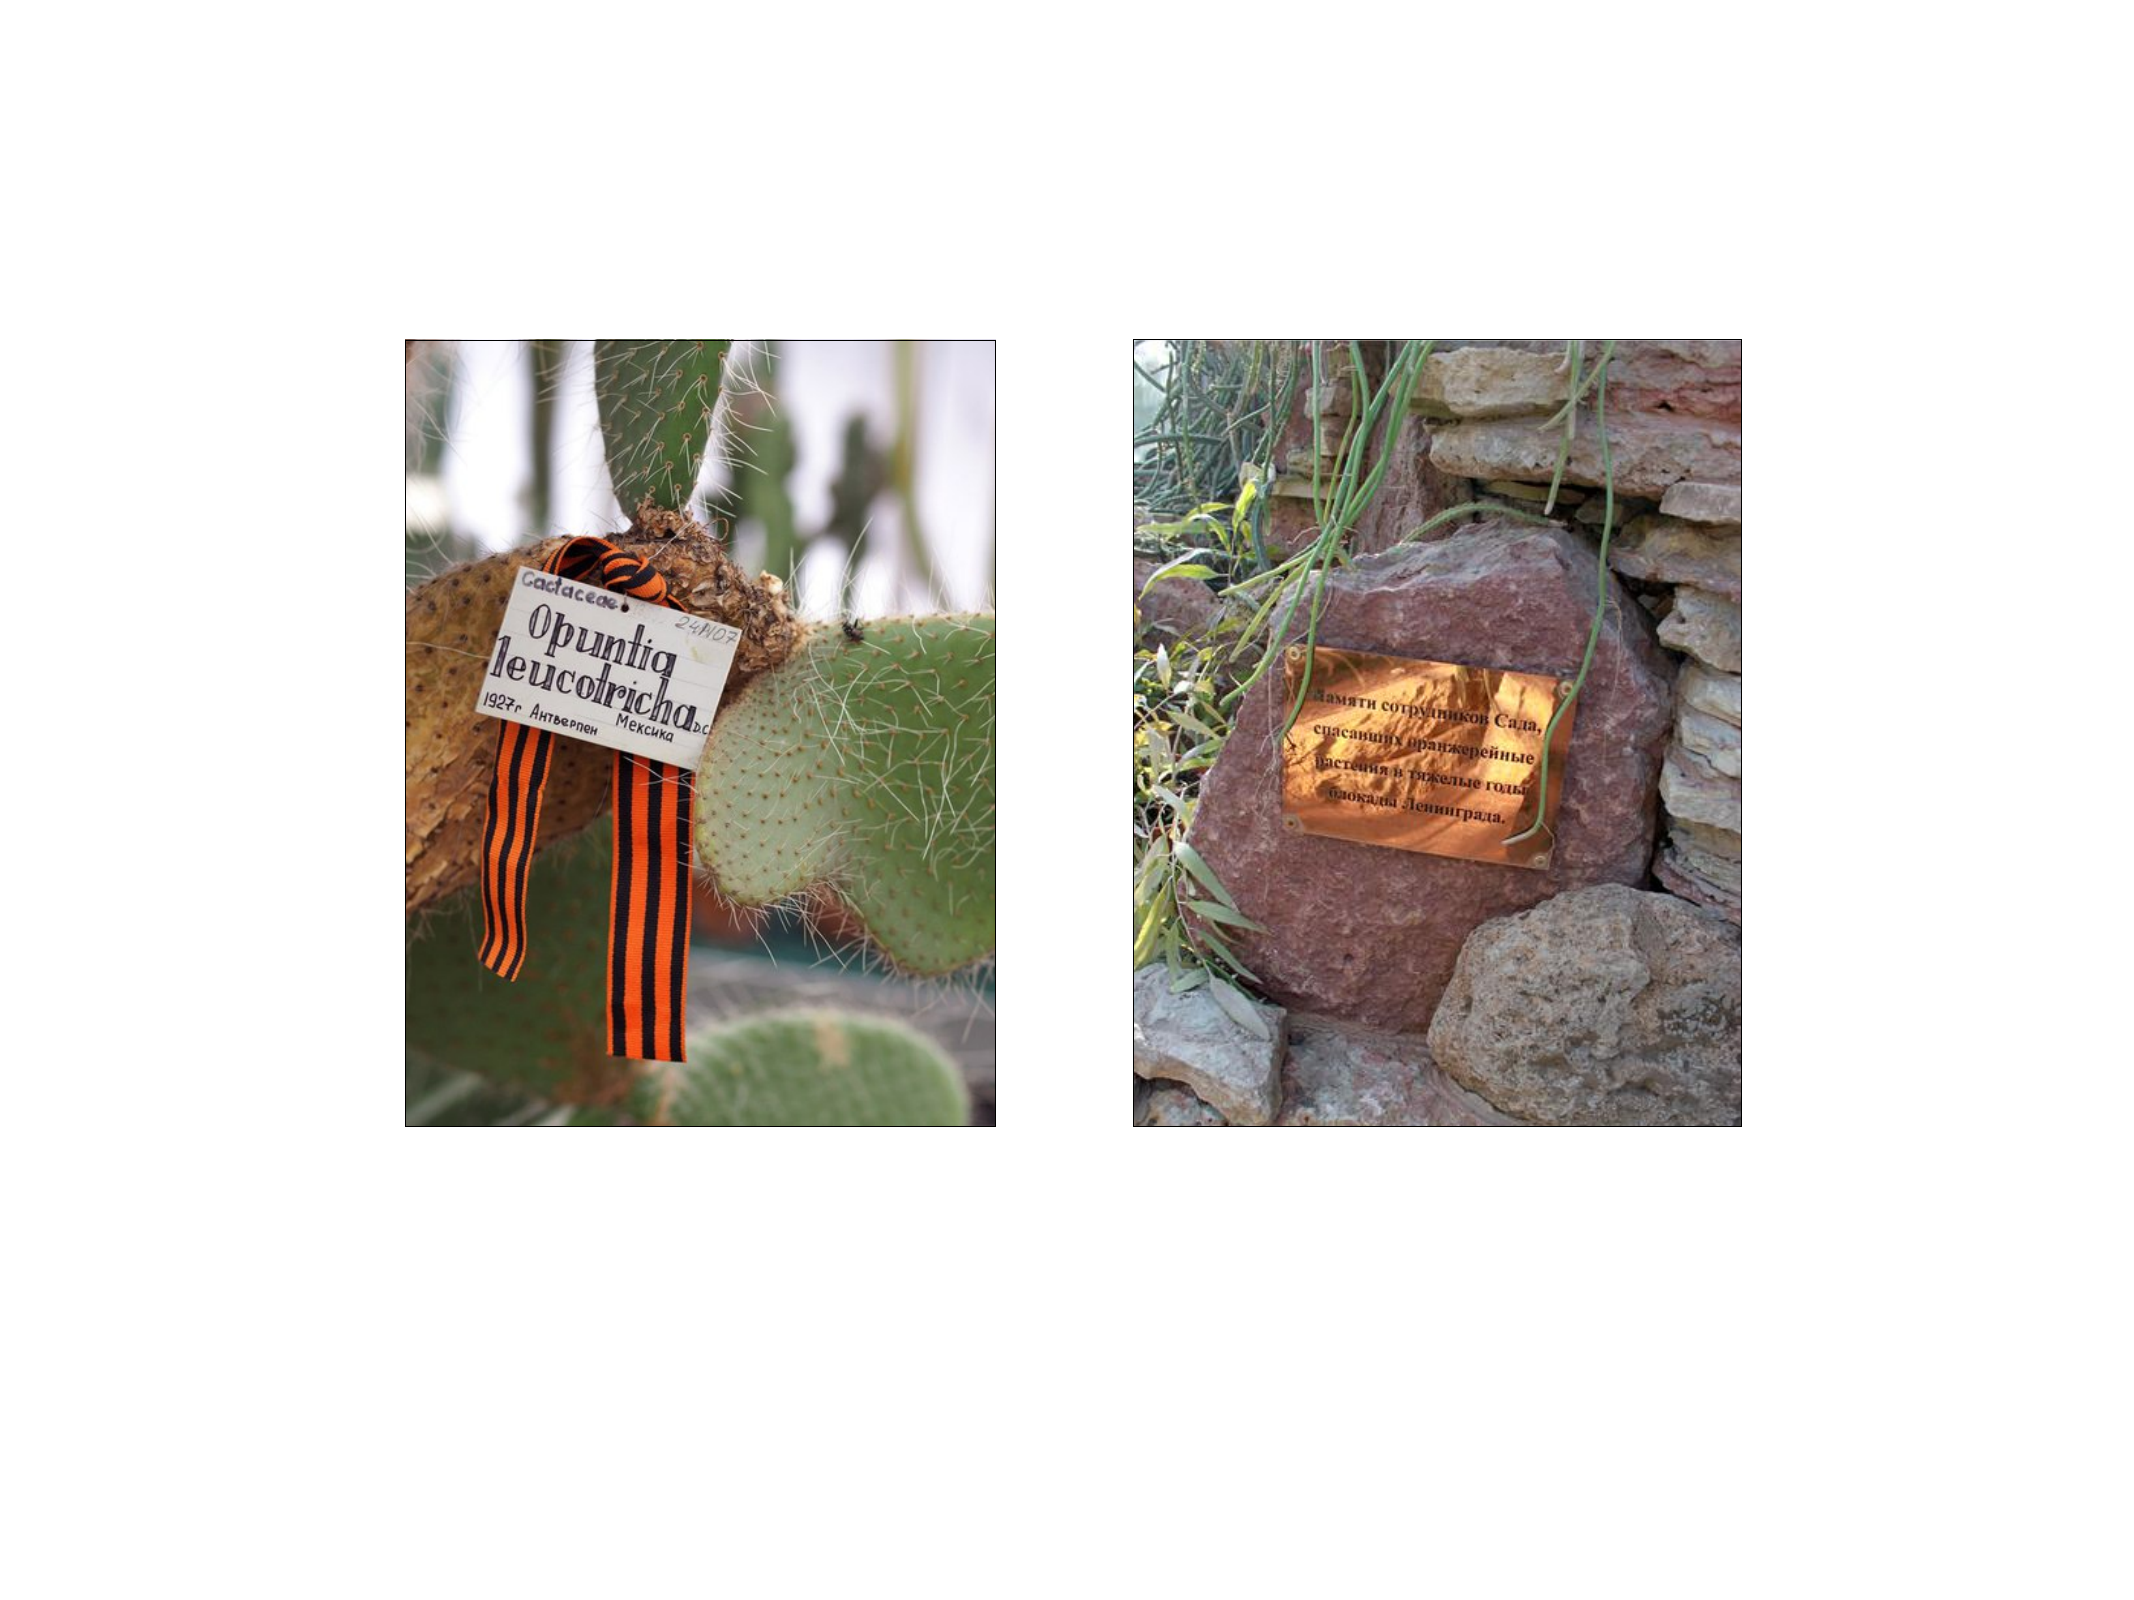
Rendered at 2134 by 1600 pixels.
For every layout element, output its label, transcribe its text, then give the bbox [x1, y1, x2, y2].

picture [1133, 339, 1742, 1127]
picture [405, 339, 996, 1127]
list Некоторые растения в оранжереях украшены георгиевскими ленточками – в знак того, что растение пережило войну и блокаду. В оранжерее кактусов и суккулентов установлен памятный знак с надписью "Памяти сотрудников Сада, спасавших оранжерейные растения в тяжелые годы блокады Ленинграда". Знак установлен возле растущего у опорной стенки кактуса "Царица ночи». [208, 93, 1925, 1507]
